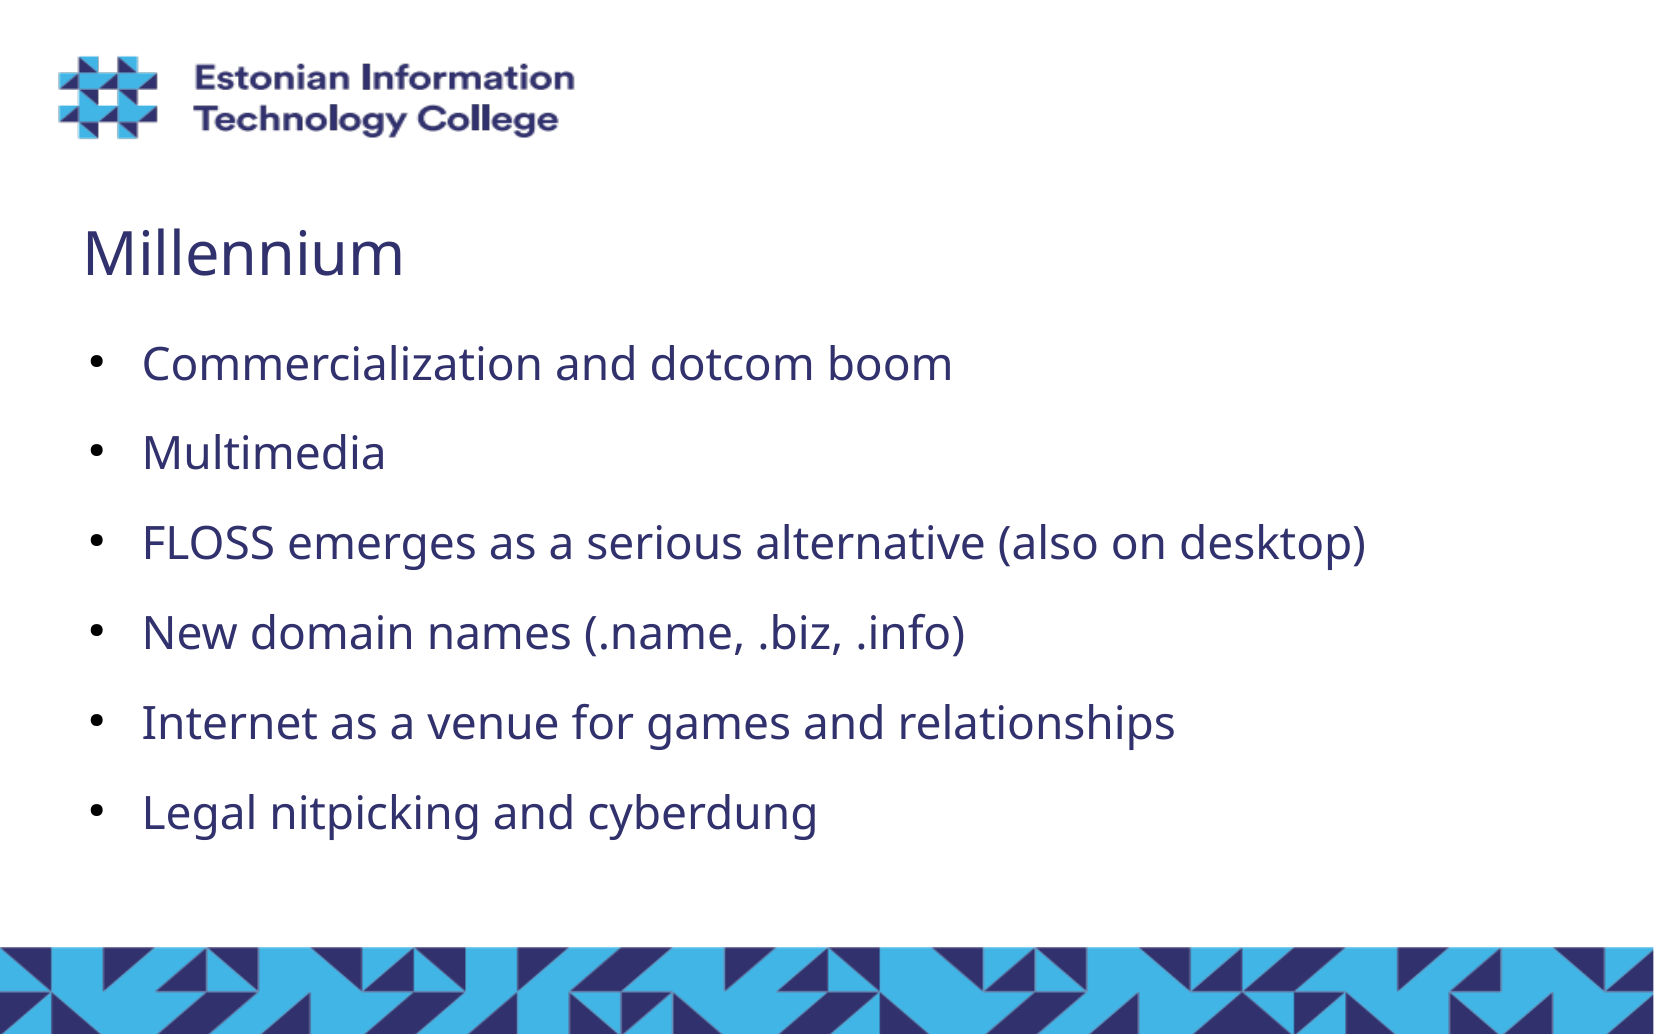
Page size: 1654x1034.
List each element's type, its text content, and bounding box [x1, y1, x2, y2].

list Commercialization and dotcom boom Multimedia FLOSS emerges as a serious alternative (also on desktop) New domain names (.name, .biz, .info) Internet as a venue for games and relationships Legal nitpicking and cyberdung [70, 330, 1619, 922]
title Millennium [82, 165, 1644, 338]
